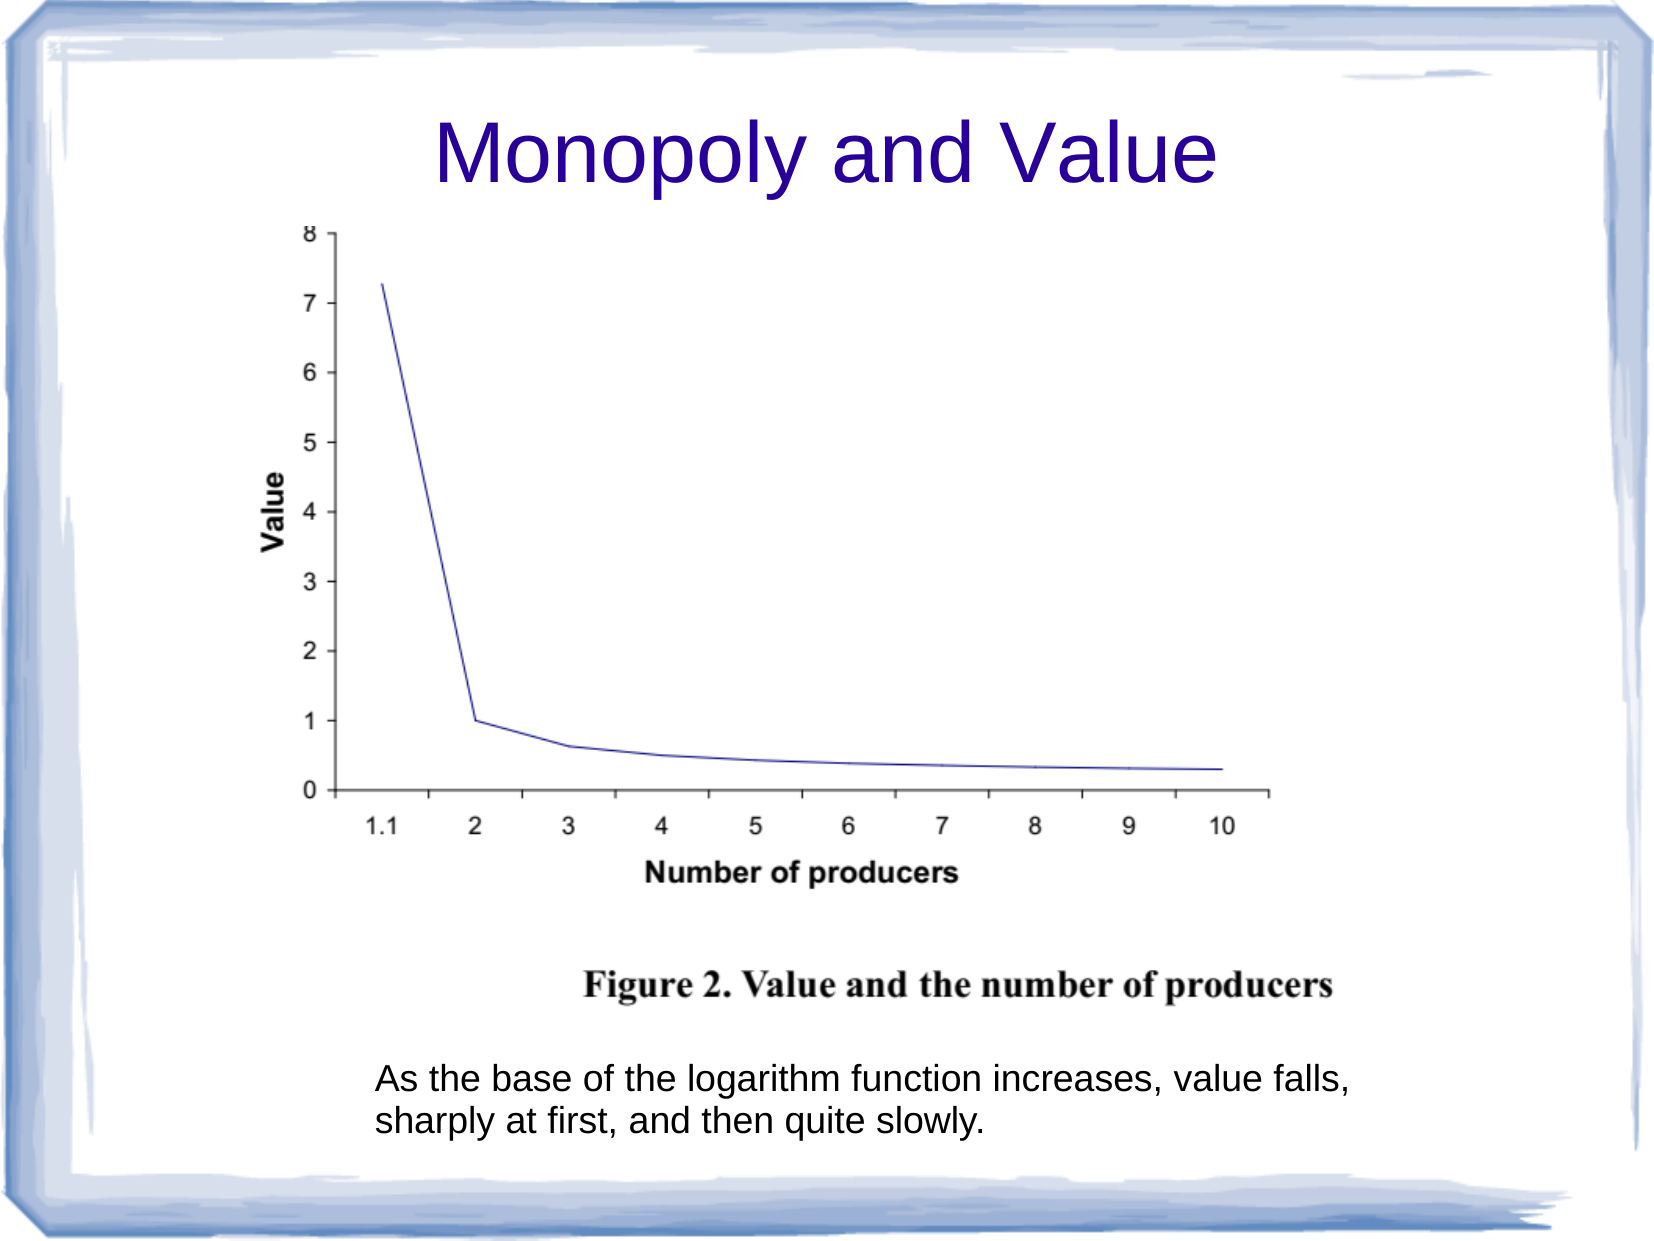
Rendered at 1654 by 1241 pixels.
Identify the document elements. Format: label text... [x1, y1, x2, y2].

picture [0, 0, 1654, 1241]
title Monopoly and Value [82, 49, 1571, 257]
text_box As the base of the logarithm function increases, value falls, sharply at first, and then quite slowly. [360, 1050, 1377, 1149]
